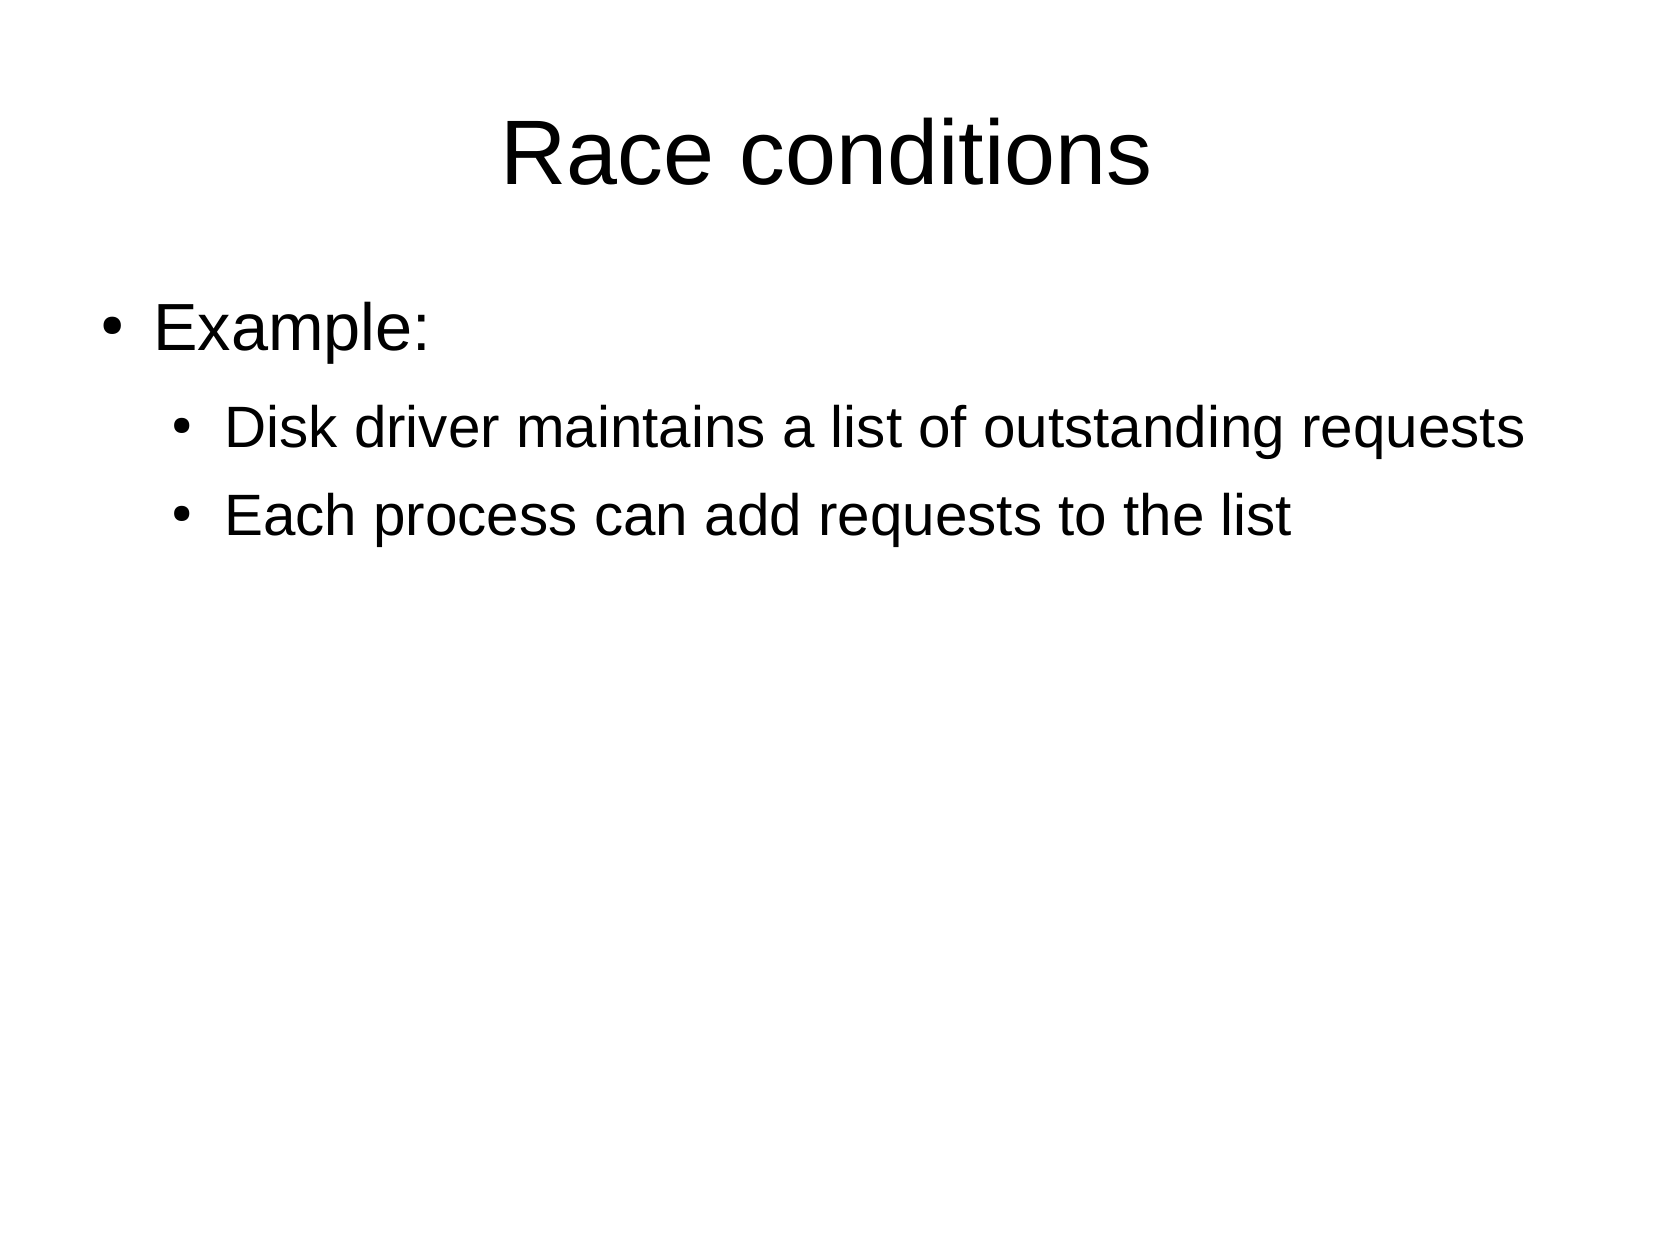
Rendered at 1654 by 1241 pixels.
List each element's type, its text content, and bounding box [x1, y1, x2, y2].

title Race conditions [82, 49, 1571, 257]
list Example: Disk driver maintains a list of outstanding requests Each process can add requests to the list [82, 290, 1571, 1010]
